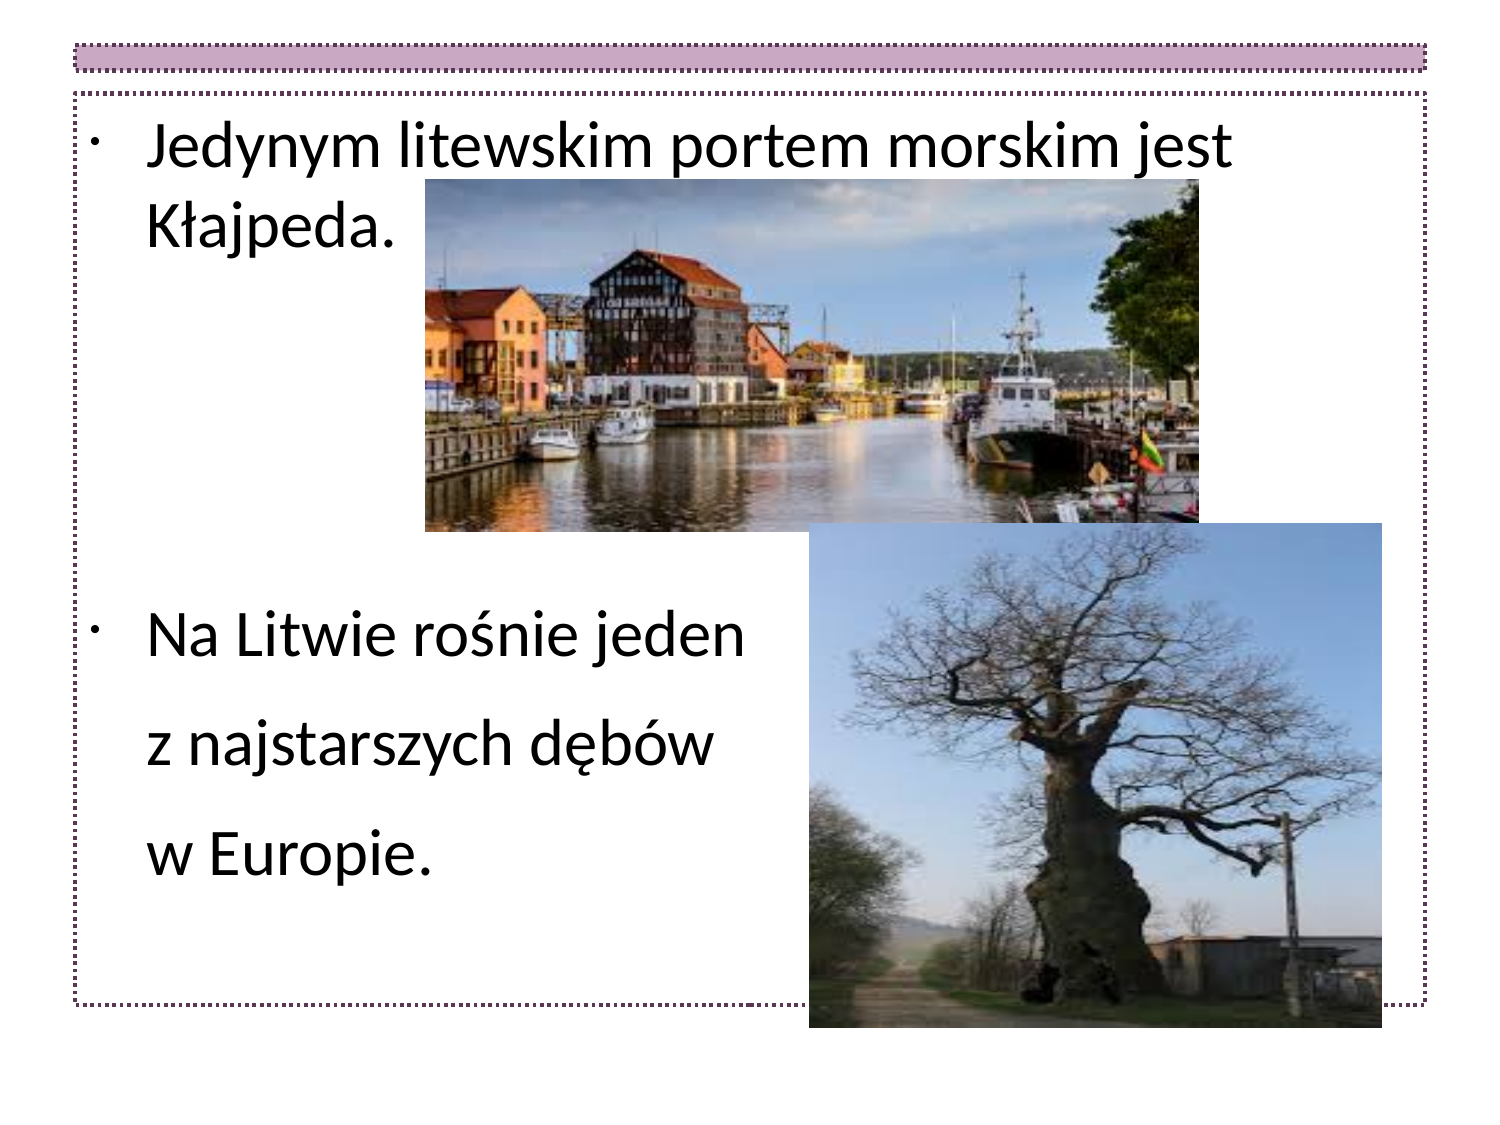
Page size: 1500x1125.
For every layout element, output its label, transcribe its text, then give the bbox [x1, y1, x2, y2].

picture [425, 179, 1382, 1028]
title [75, 45, 1425, 71]
list Jedynym litewskim portem morskim jest Kłajpeda. Na Litwie rośnie jeden z najstarszych dębów w Europie. [75, 93, 1425, 1005]
